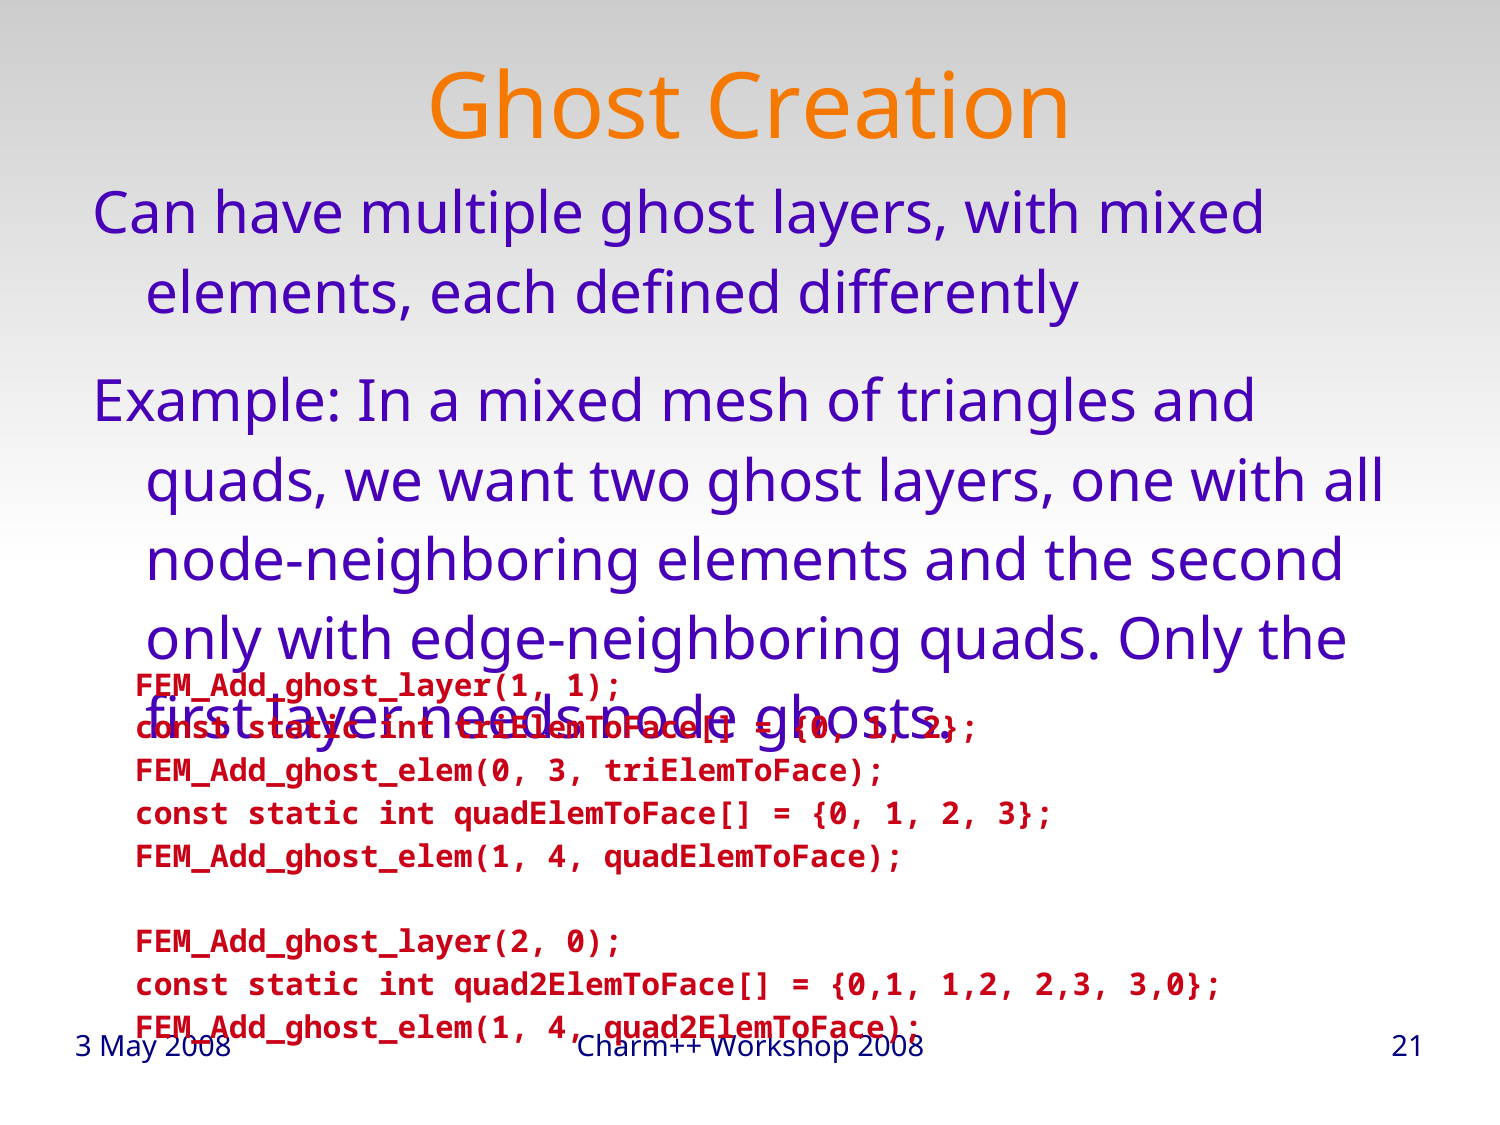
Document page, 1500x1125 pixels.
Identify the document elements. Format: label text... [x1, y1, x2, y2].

list Can have multiple ghost layers, with mixed elements, each defined differently Example: In a mixed mesh of triangles and quads, we want two ghost layers, one with all node-neighboring elements and the second only with edge-neighboring quads. Only the first layer needs node ghosts. [75, 171, 1425, 658]
title Ghost Creation [75, 16, 1425, 171]
text_box FEM_Add_ghost_layer(1, 1); const static int triElemToFace[] = {0, 1, 2}; FEM_Add_ghost_elem(0, 3, triElemToFace); const static int quadElemToFace[] = {0, 1, 2, 3}; FEM_Add_ghost_elem(1, 4, quadElemToFace); FEM_Add_ghost_layer(2, 0); const static int quad2ElemToFace[] = {0,1, 1,2, 2,3, 3,0}; FEM_Add_ghost_elem(1, 4, quad2ElemToFace); [120, 655, 1351, 1017]
